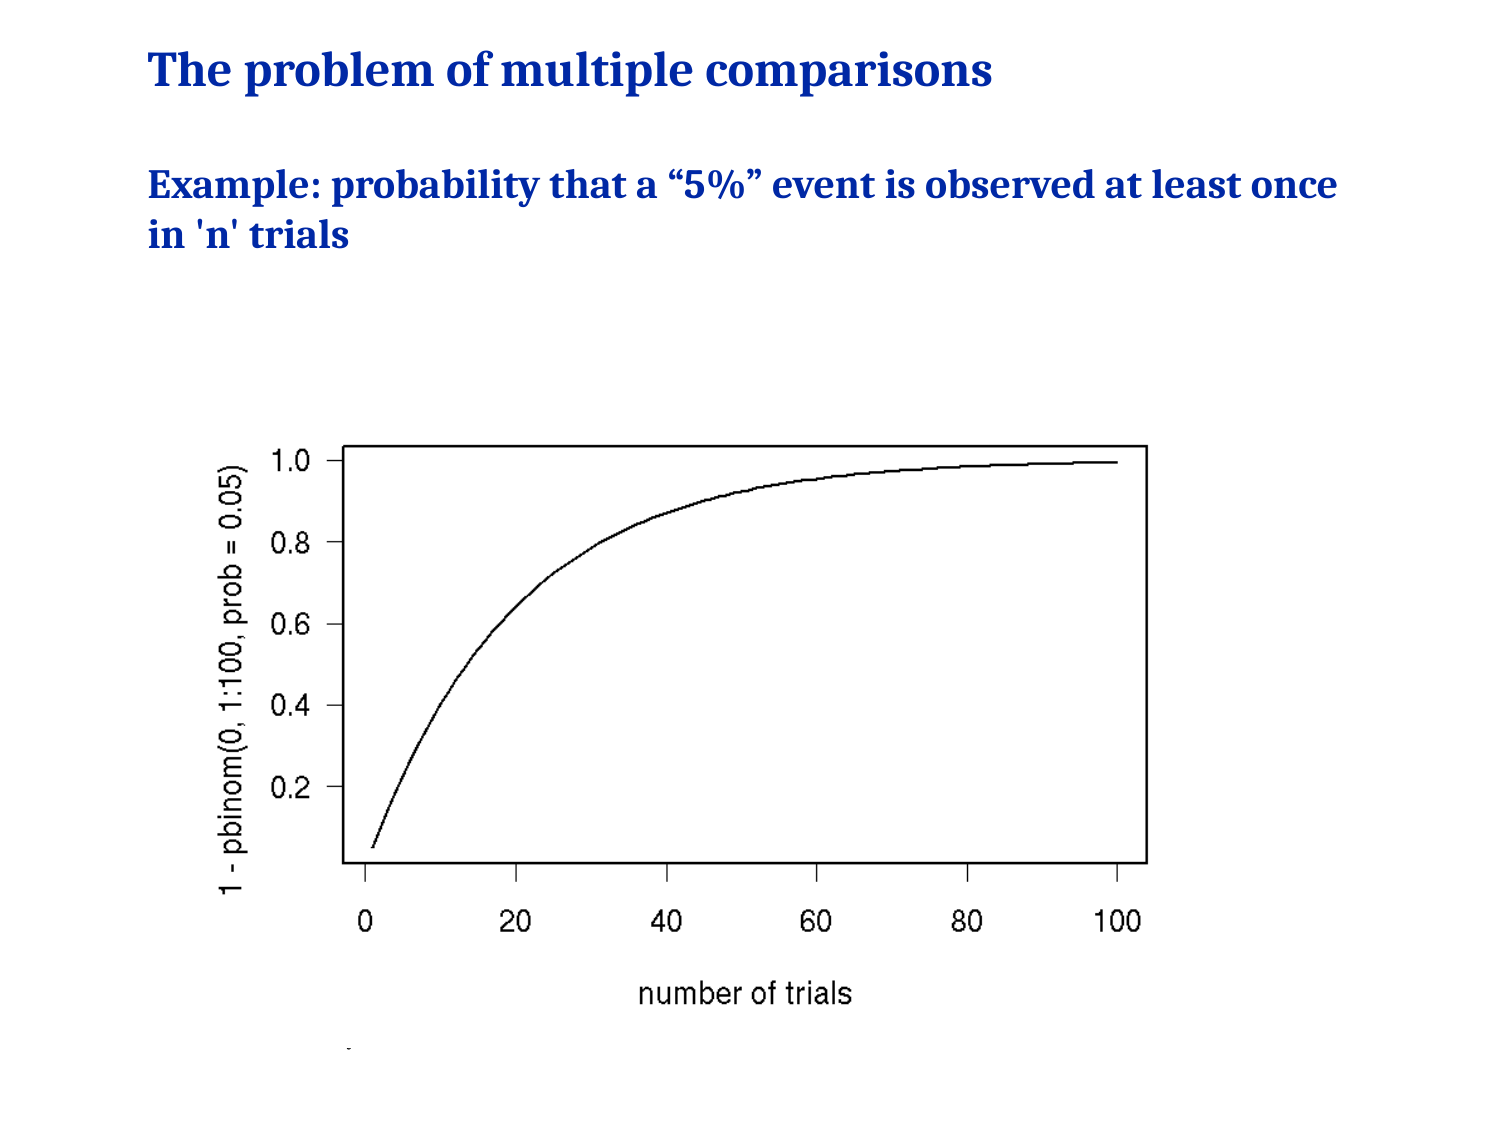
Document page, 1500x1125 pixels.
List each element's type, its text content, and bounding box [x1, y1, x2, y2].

title The problem of multiple comparisons Example: probability that a “5%” event is observed at least once in 'n' trials [147, 31, 1353, 258]
picture [210, 299, 1216, 1048]
